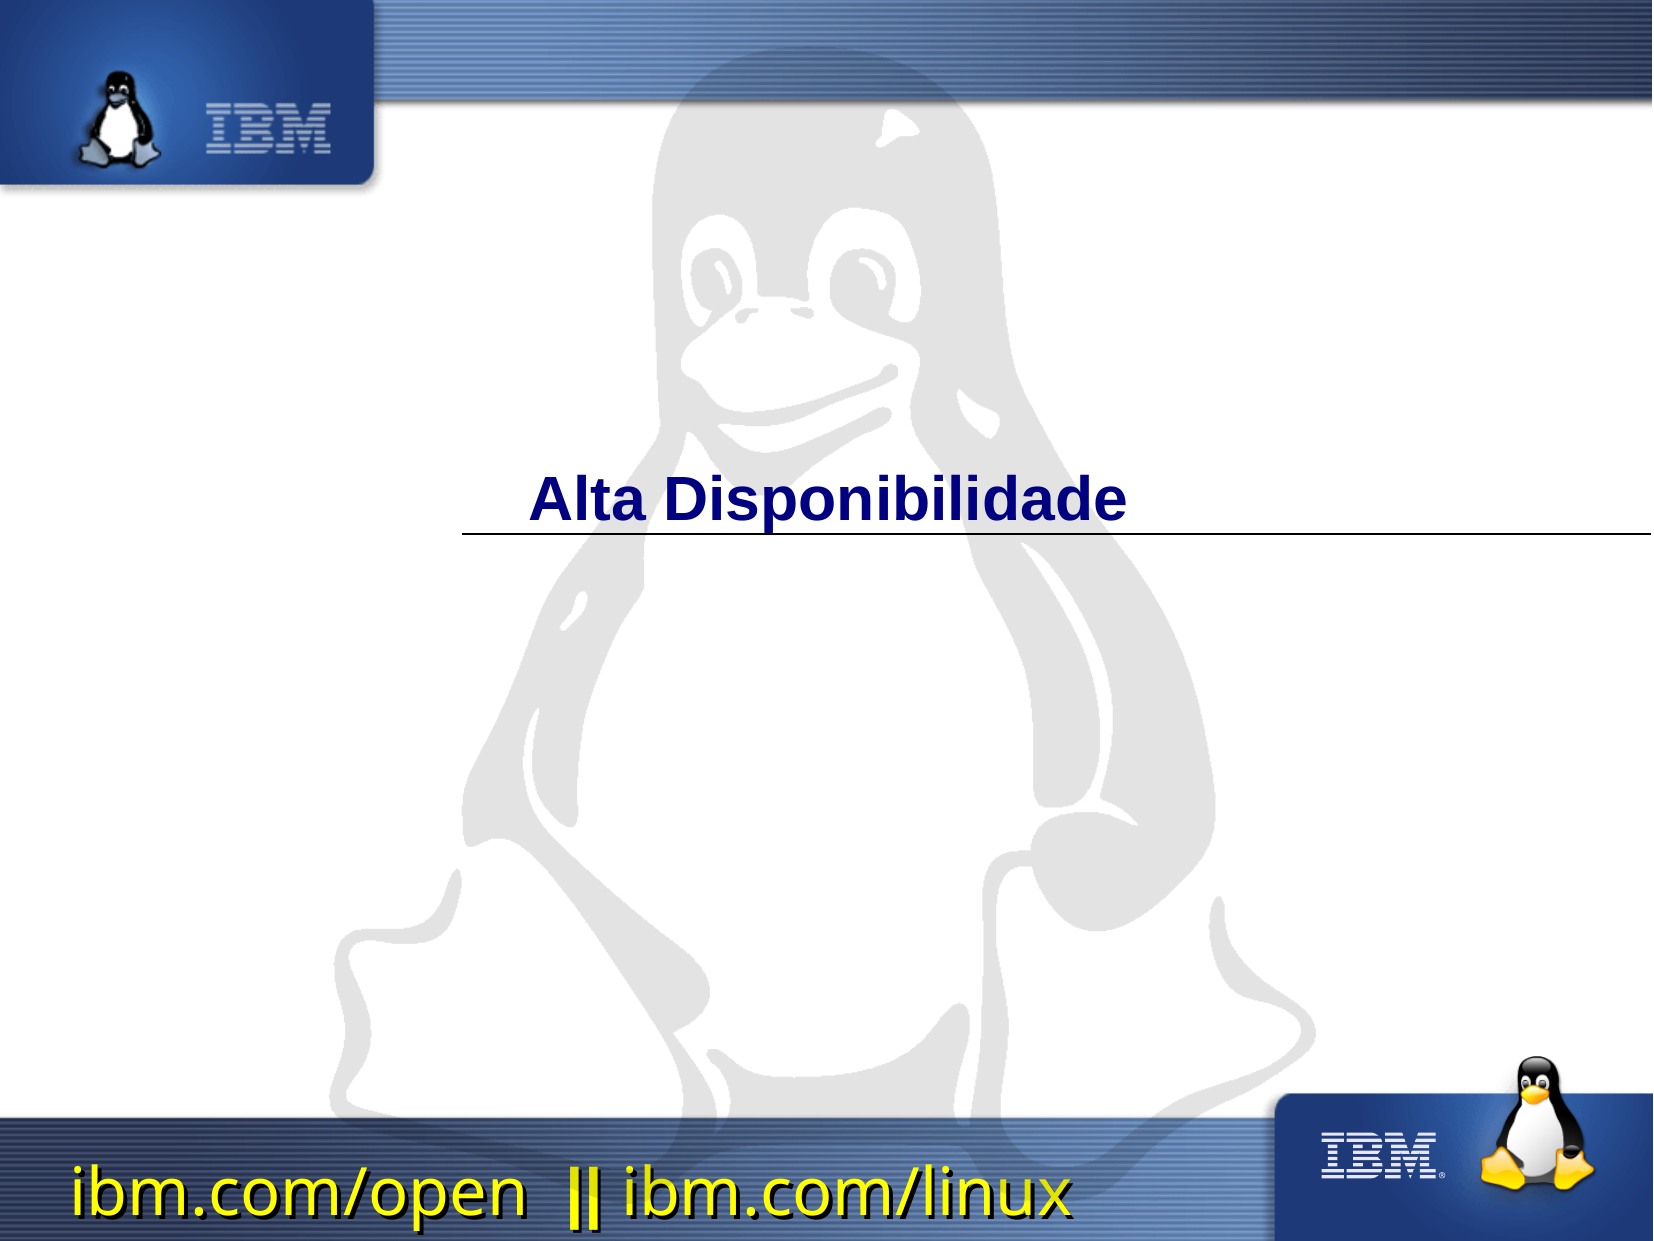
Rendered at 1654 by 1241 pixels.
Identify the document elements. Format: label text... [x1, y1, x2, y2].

text_box Alta Disponibilidade [513, 452, 1653, 540]
picture [0, 0, 1653, 1241]
